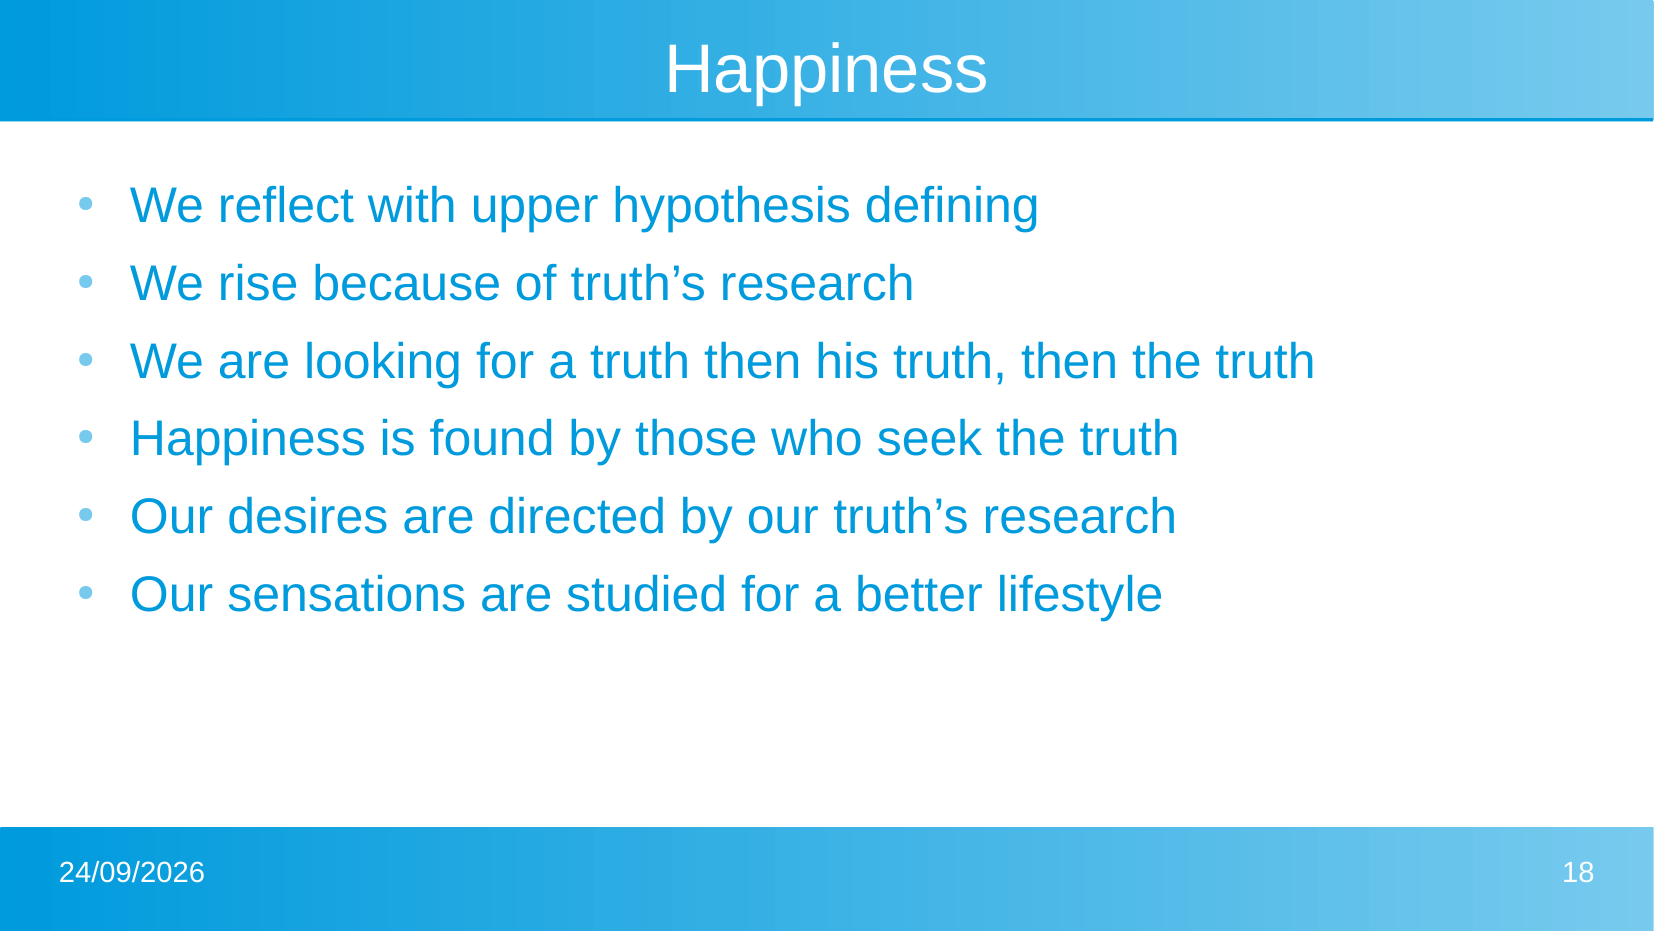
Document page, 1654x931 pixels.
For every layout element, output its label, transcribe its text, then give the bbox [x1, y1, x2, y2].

title Happiness [59, 29, 1595, 108]
list We reflect with upper hypothesis defining We rise because of truth’s research We are looking for a truth then his truth, then the truth Happiness is found by those who seek the truth Our desires are directed by our truth’s research Our sensations are studied for a better lifestyle [59, 177, 1595, 768]
